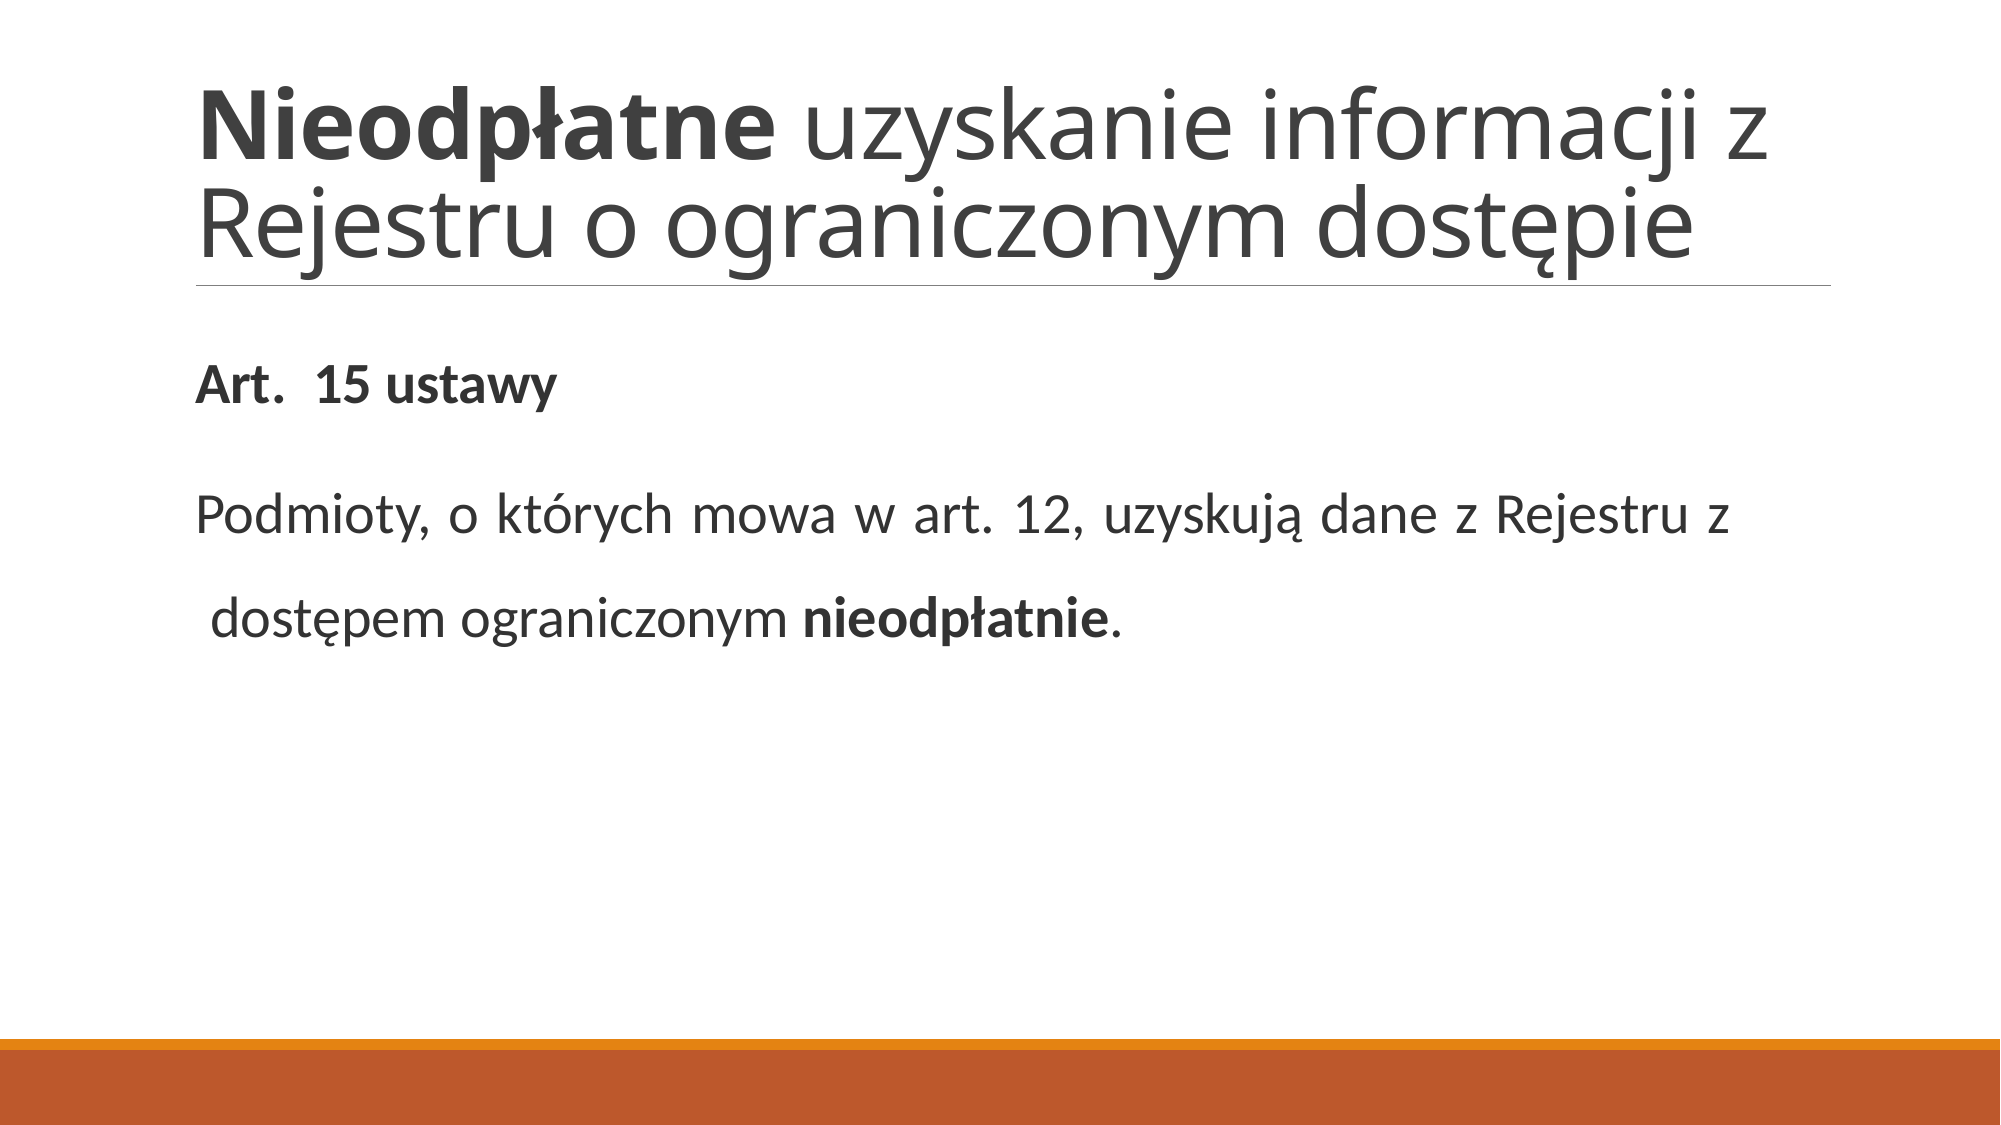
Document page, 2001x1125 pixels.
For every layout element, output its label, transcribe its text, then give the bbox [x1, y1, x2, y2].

list Art. 15 ustawy Podmioty, o których mowa w art. 12, uzyskują dane z Rejestru z dostępem ograniczonym nieodpłatnie. [180, 302, 1831, 963]
title Nieodpłatne uzyskanie informacji z Rejestru o ograniczonym dostępie [180, 47, 1831, 286]
